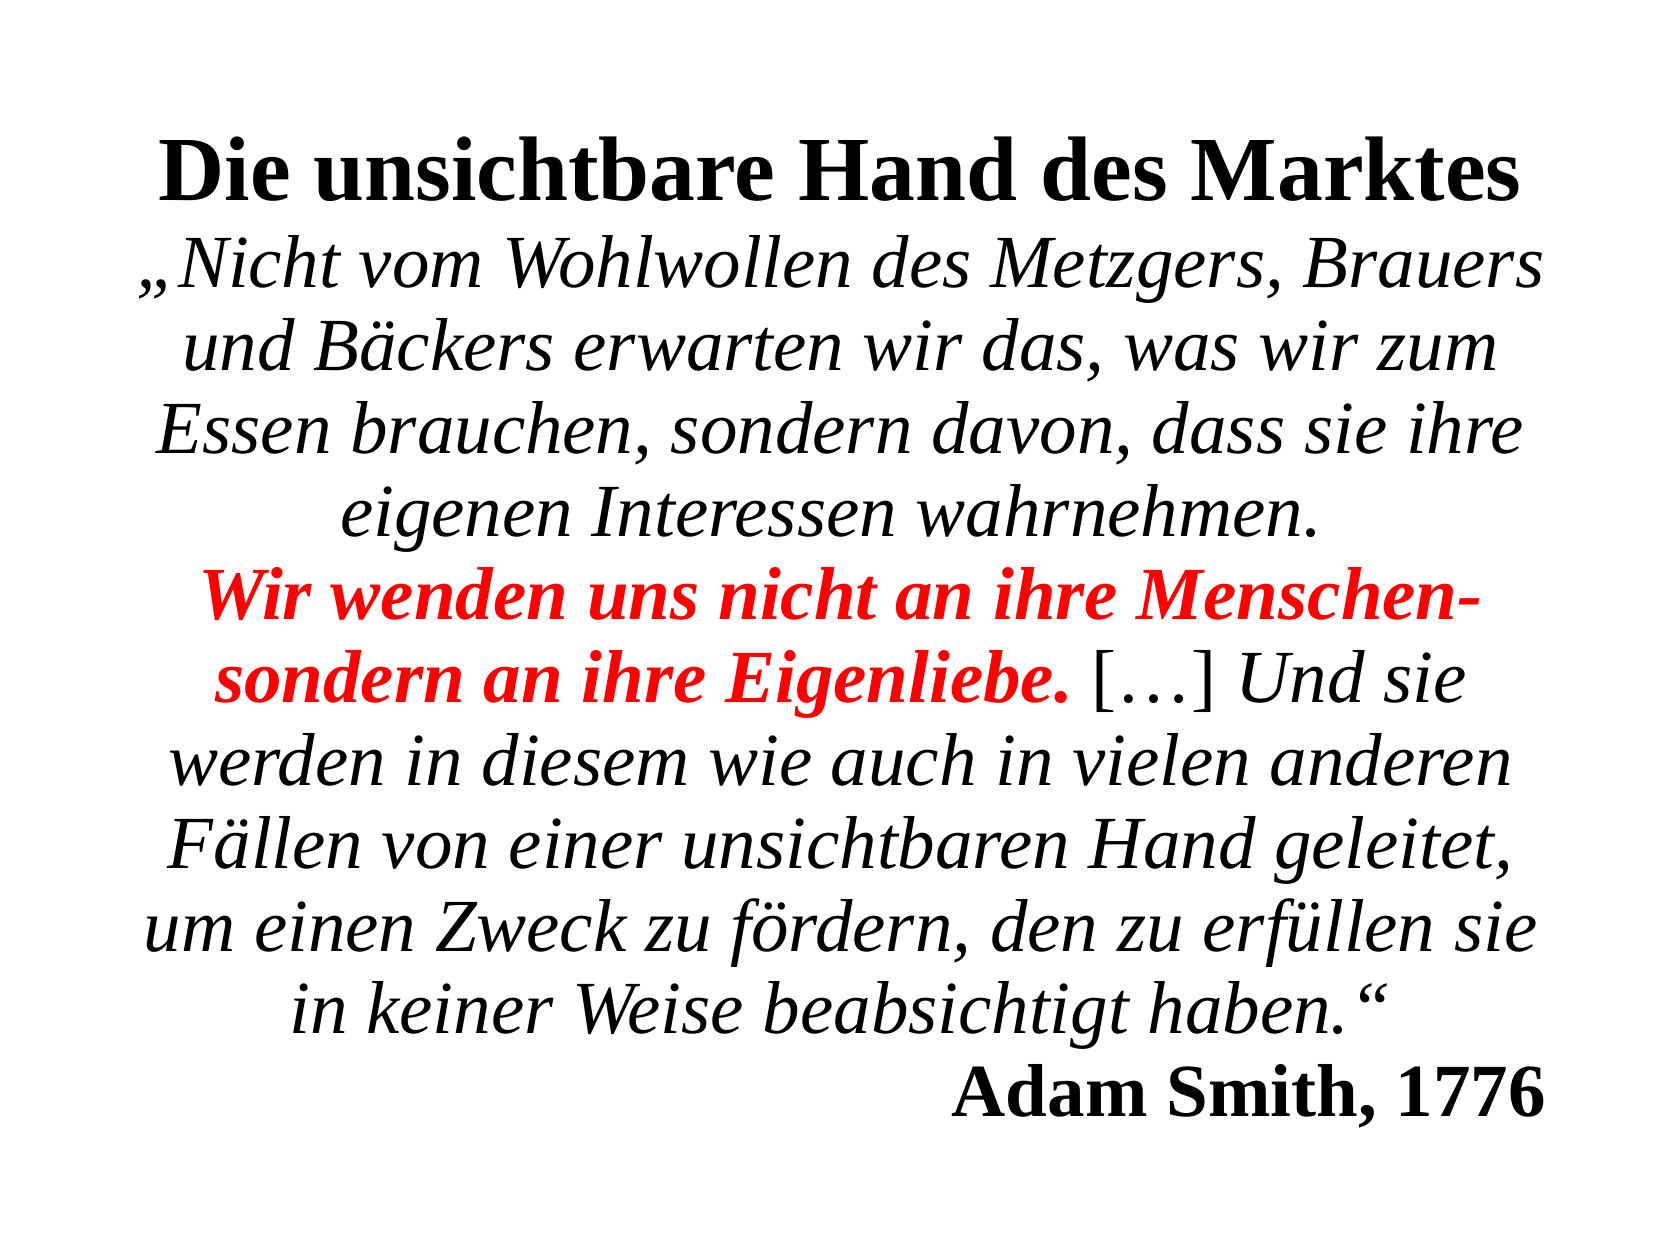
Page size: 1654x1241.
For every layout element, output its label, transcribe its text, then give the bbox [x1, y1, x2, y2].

text_box Die unsichtbare Hand des Marktes „Nicht vom Wohlwollen des Metzgers, Brauers und Bäckers erwarten wir das, was wir zum Essen brauchen, sondern davon, dass sie ihre eigenen Interessen wahrnehmen. Wir wenden uns nicht an ihre Menschen- sondern an ihre Eigenliebe. […] Und sie werden in diesem wie auch in vielen anderen Fällen von einer unsichtbaren Hand geleitet, um einen Zweck zu fördern, den zu erfüllen sie in keiner Weise beabsichtigt haben.“ Adam Smith, 1776 [121, 111, 1573, 1145]
